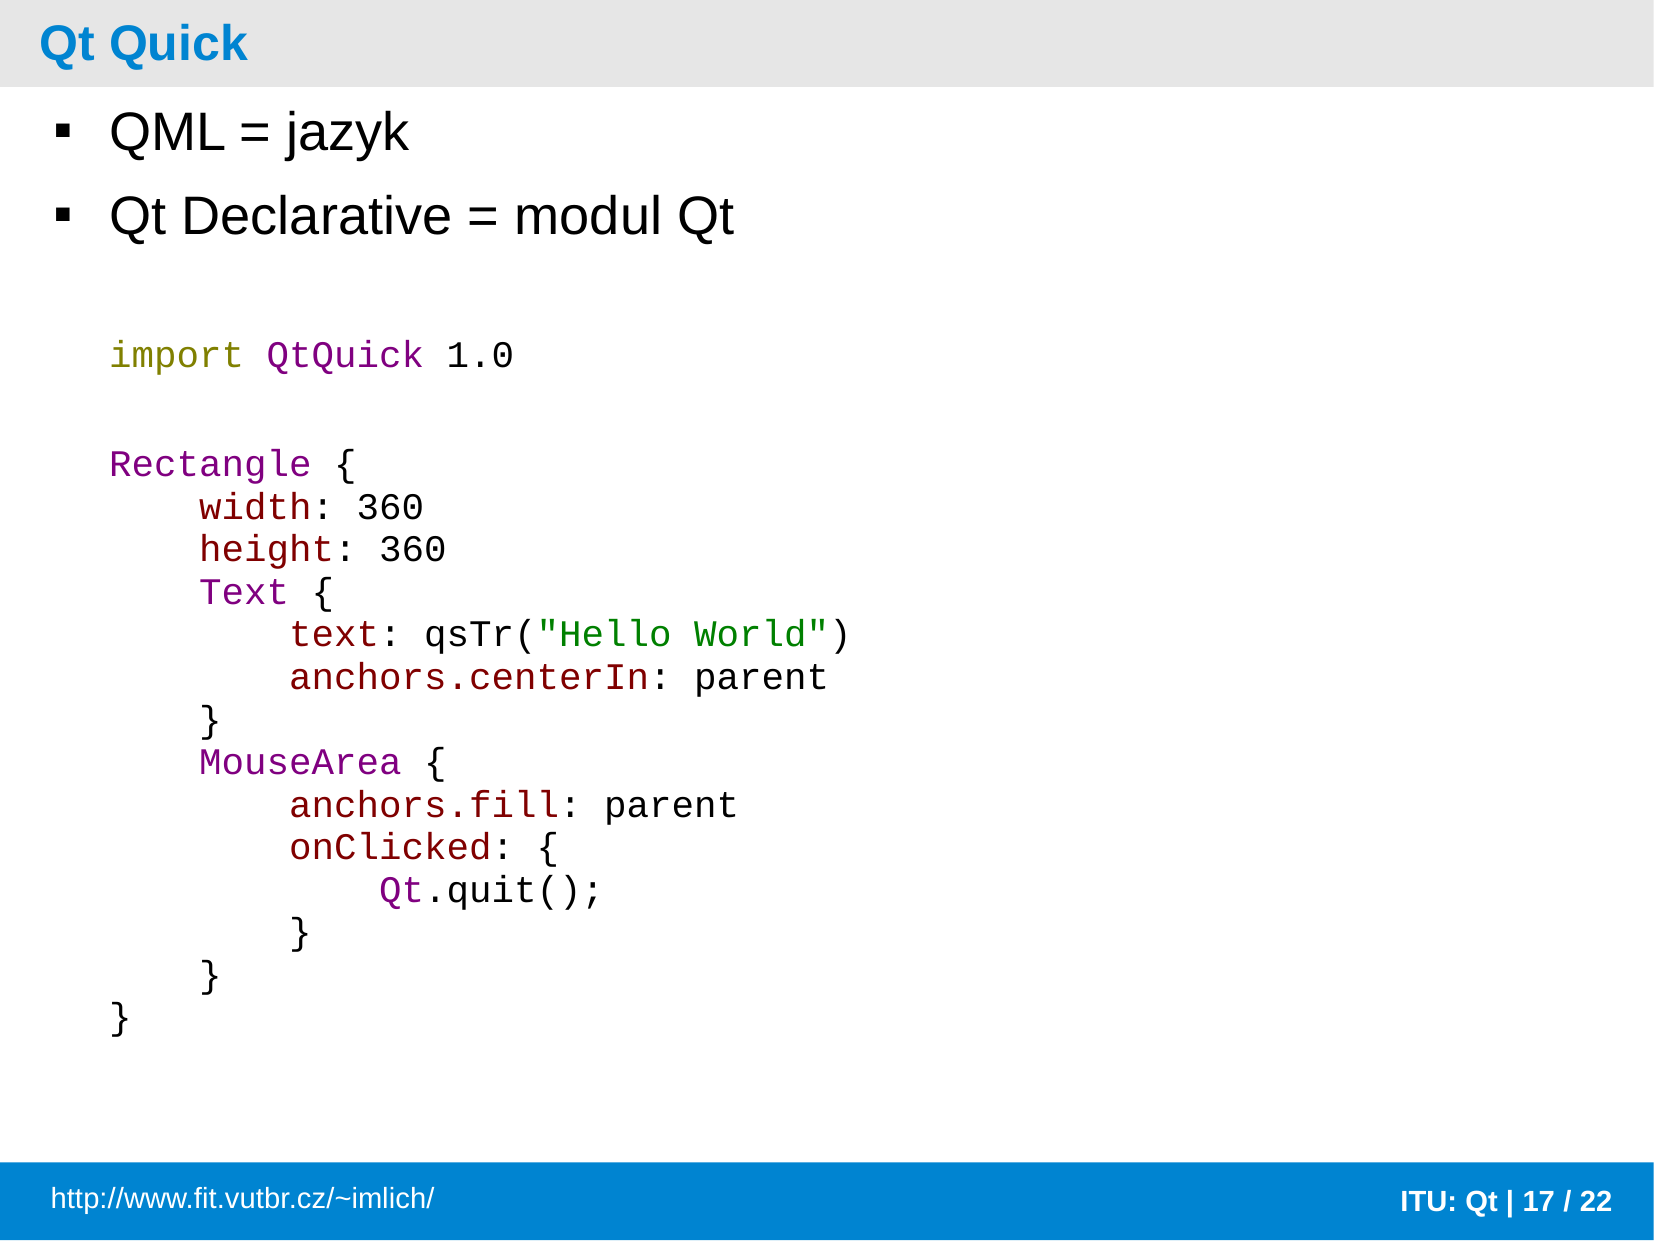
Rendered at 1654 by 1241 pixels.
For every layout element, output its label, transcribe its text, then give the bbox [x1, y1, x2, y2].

list QML = jazyk Qt Declarative = modul Qt import QtQuick 1.0 Rectangle { width: 360 height: 360 Text { text: qsTr("Hello World") anchors.centerIn: parent } MouseArea { anchors.fill: parent onClicked: { Qt.quit(); } } } [38, 101, 1616, 1126]
title Qt Quick [39, 5, 1615, 81]
